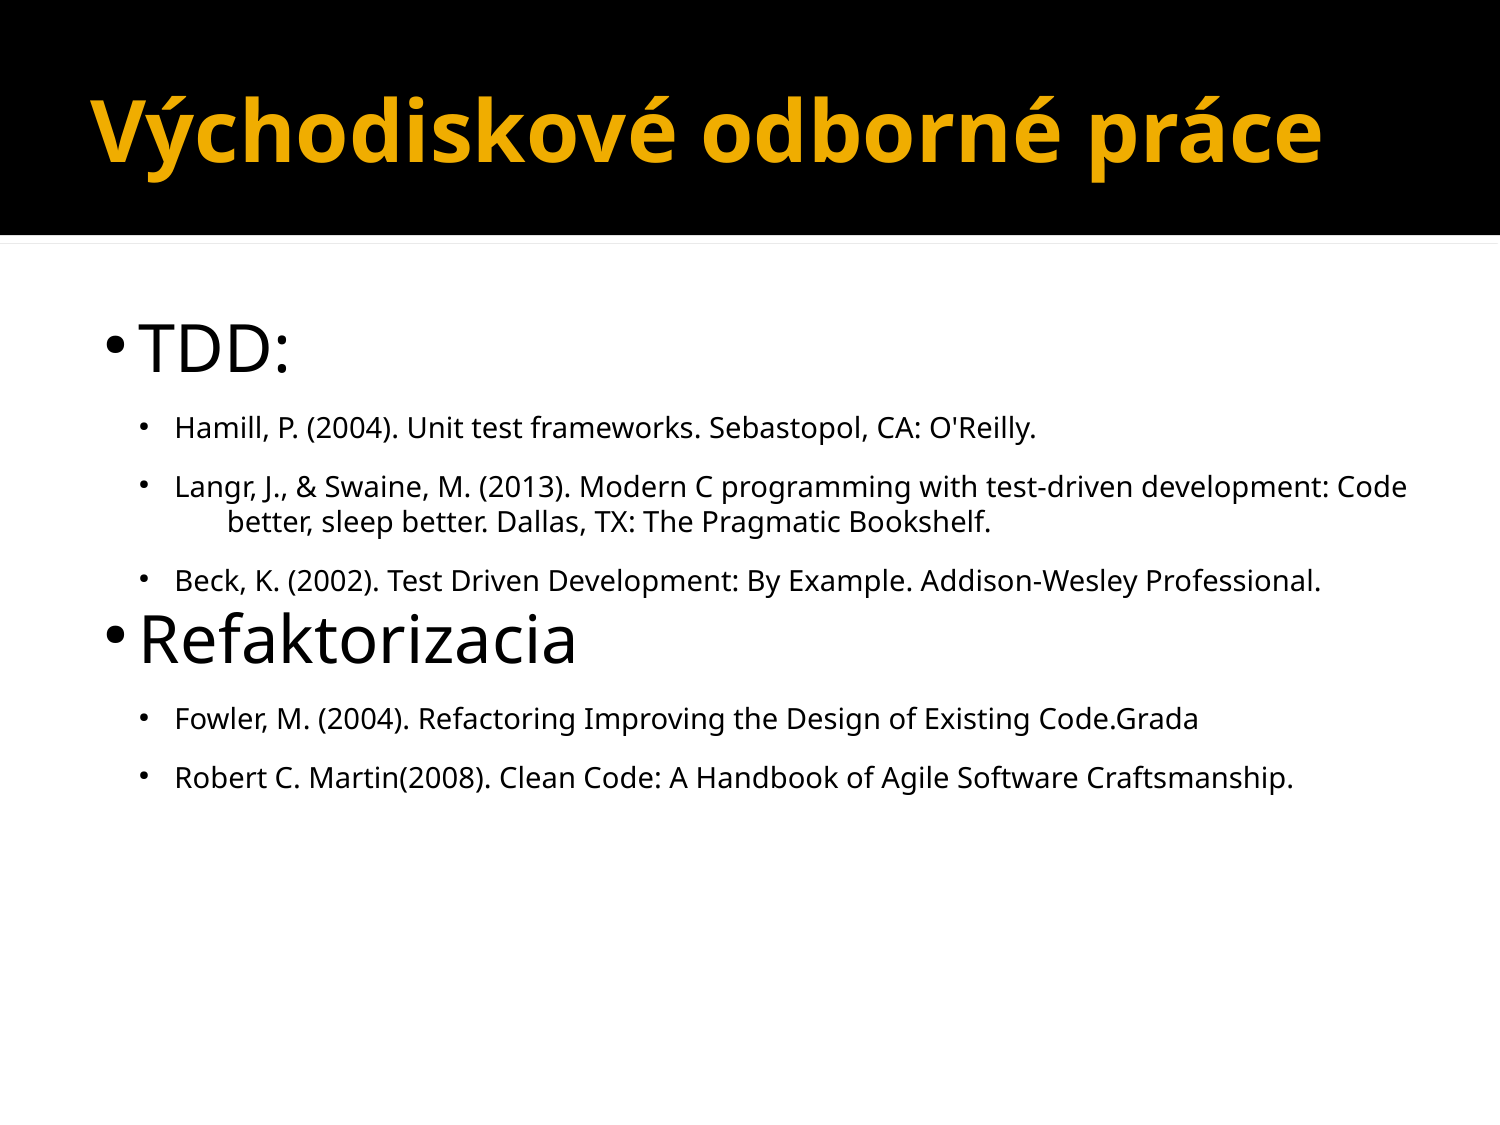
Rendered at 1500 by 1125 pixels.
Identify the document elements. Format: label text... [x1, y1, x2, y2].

list TDD: Hamill, P. (2004). Unit test frameworks. Sebastopol, CA: O'Reilly. Langr, J., & Swaine, M. (2013). Modern C programming with test-driven development: Code better, sleep better. Dallas, TX: The Pragmatic Bookshelf. Beck, K. (2002). Test Driven Development: By Example. Addison-Wesley Professional. Refaktorizacia Fowler, M. (2004). Refactoring Improving the Design of Existing Code.Grada Robert C. Martin(2008). Clean Code: A Handbook of Agile Software Craftsmanship. [75, 291, 1425, 1050]
title Východiskové odborné práce [75, 25, 1425, 231]
